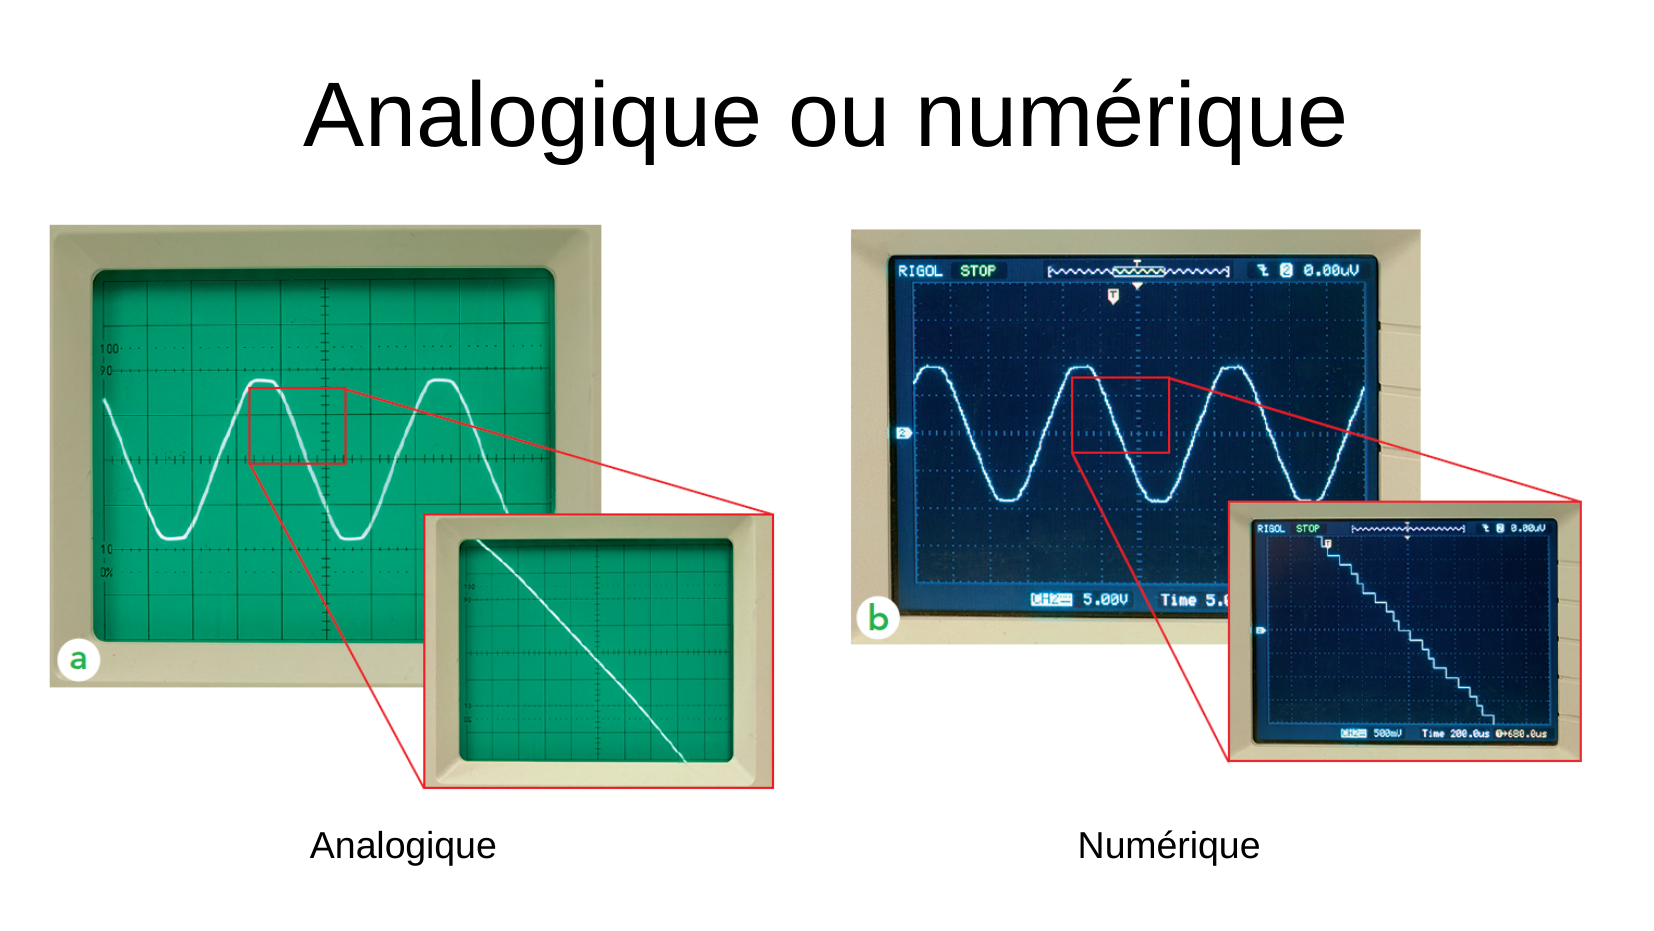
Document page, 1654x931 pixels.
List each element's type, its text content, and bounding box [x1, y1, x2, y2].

text_box Numérique [1062, 817, 1371, 875]
text_box Analogique [295, 817, 603, 875]
picture [26, 200, 1607, 802]
title Analogique ou numérique [82, 37, 1571, 193]
